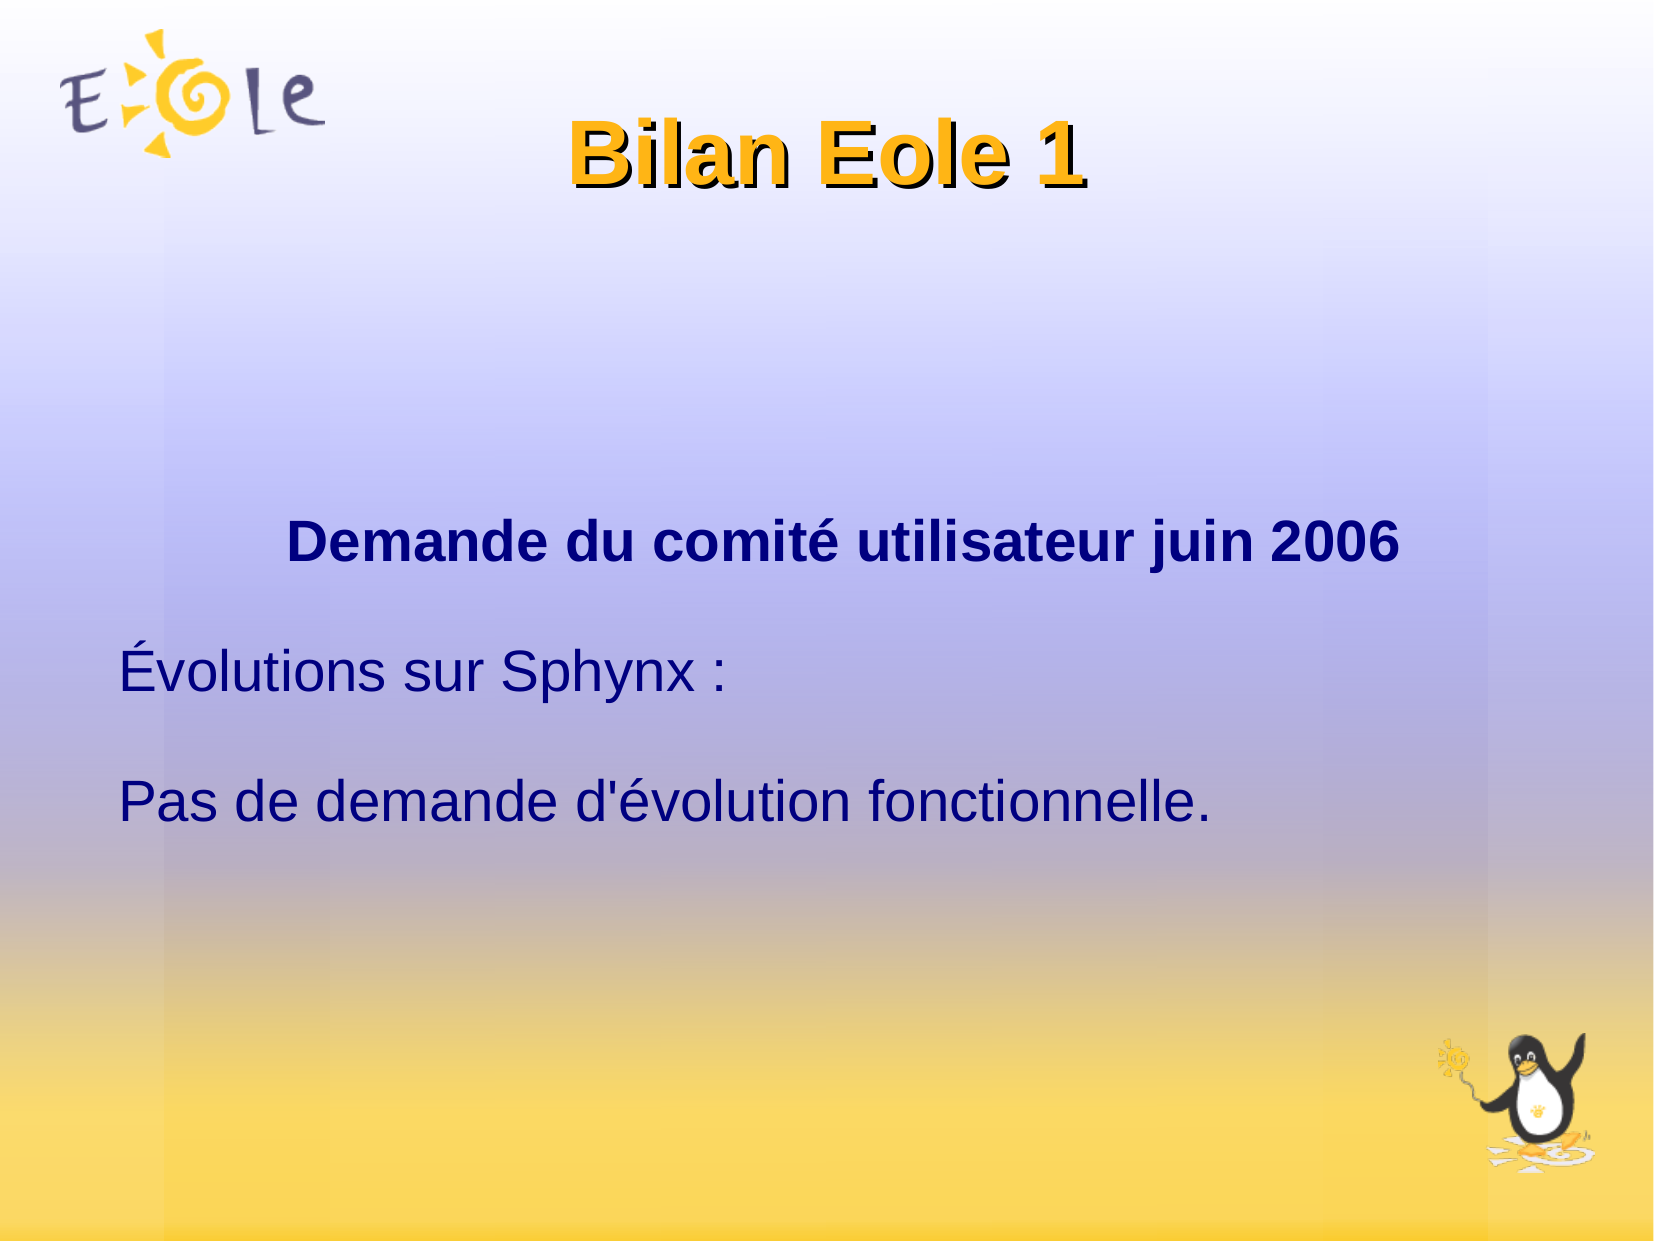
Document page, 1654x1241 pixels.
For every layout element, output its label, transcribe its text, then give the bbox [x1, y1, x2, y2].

title Bilan Eole 1 [82, 49, 1571, 257]
picture [0, 0, 1654, 1241]
subtitle Demande du comité utilisateur juin 2006 Évolutions sur Sphynx : Pas de demande d'évolution fonctionnelle. [82, 290, 1571, 1109]
